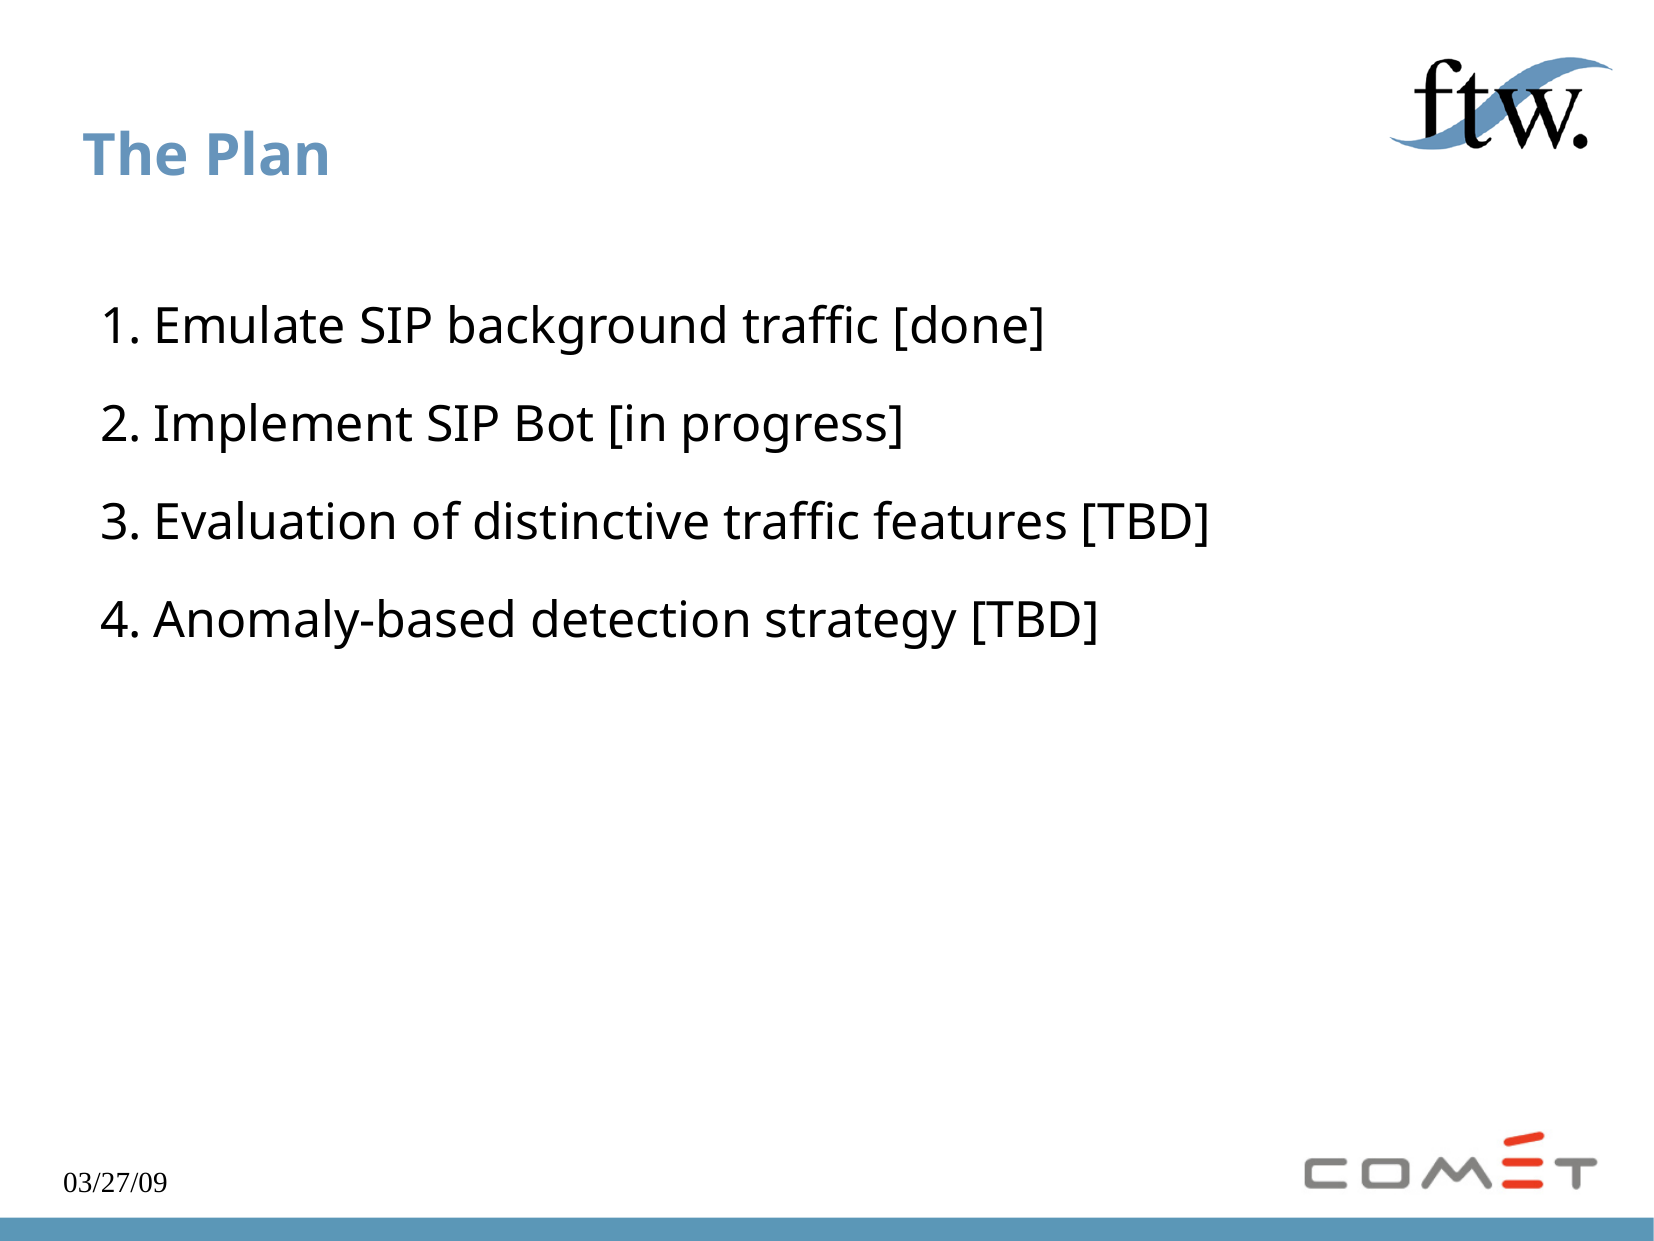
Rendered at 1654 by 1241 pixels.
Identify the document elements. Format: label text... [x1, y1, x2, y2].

list Emulate SIP background traffic [done] Implement SIP Bot [in progress] Evaluation of distinctive traffic features [TBD] Anomaly-based detection strategy [TBD] [82, 290, 1571, 1109]
picture [1292, 1120, 1612, 1212]
picture [1387, 56, 1613, 150]
title The Plan [82, 49, 1351, 257]
